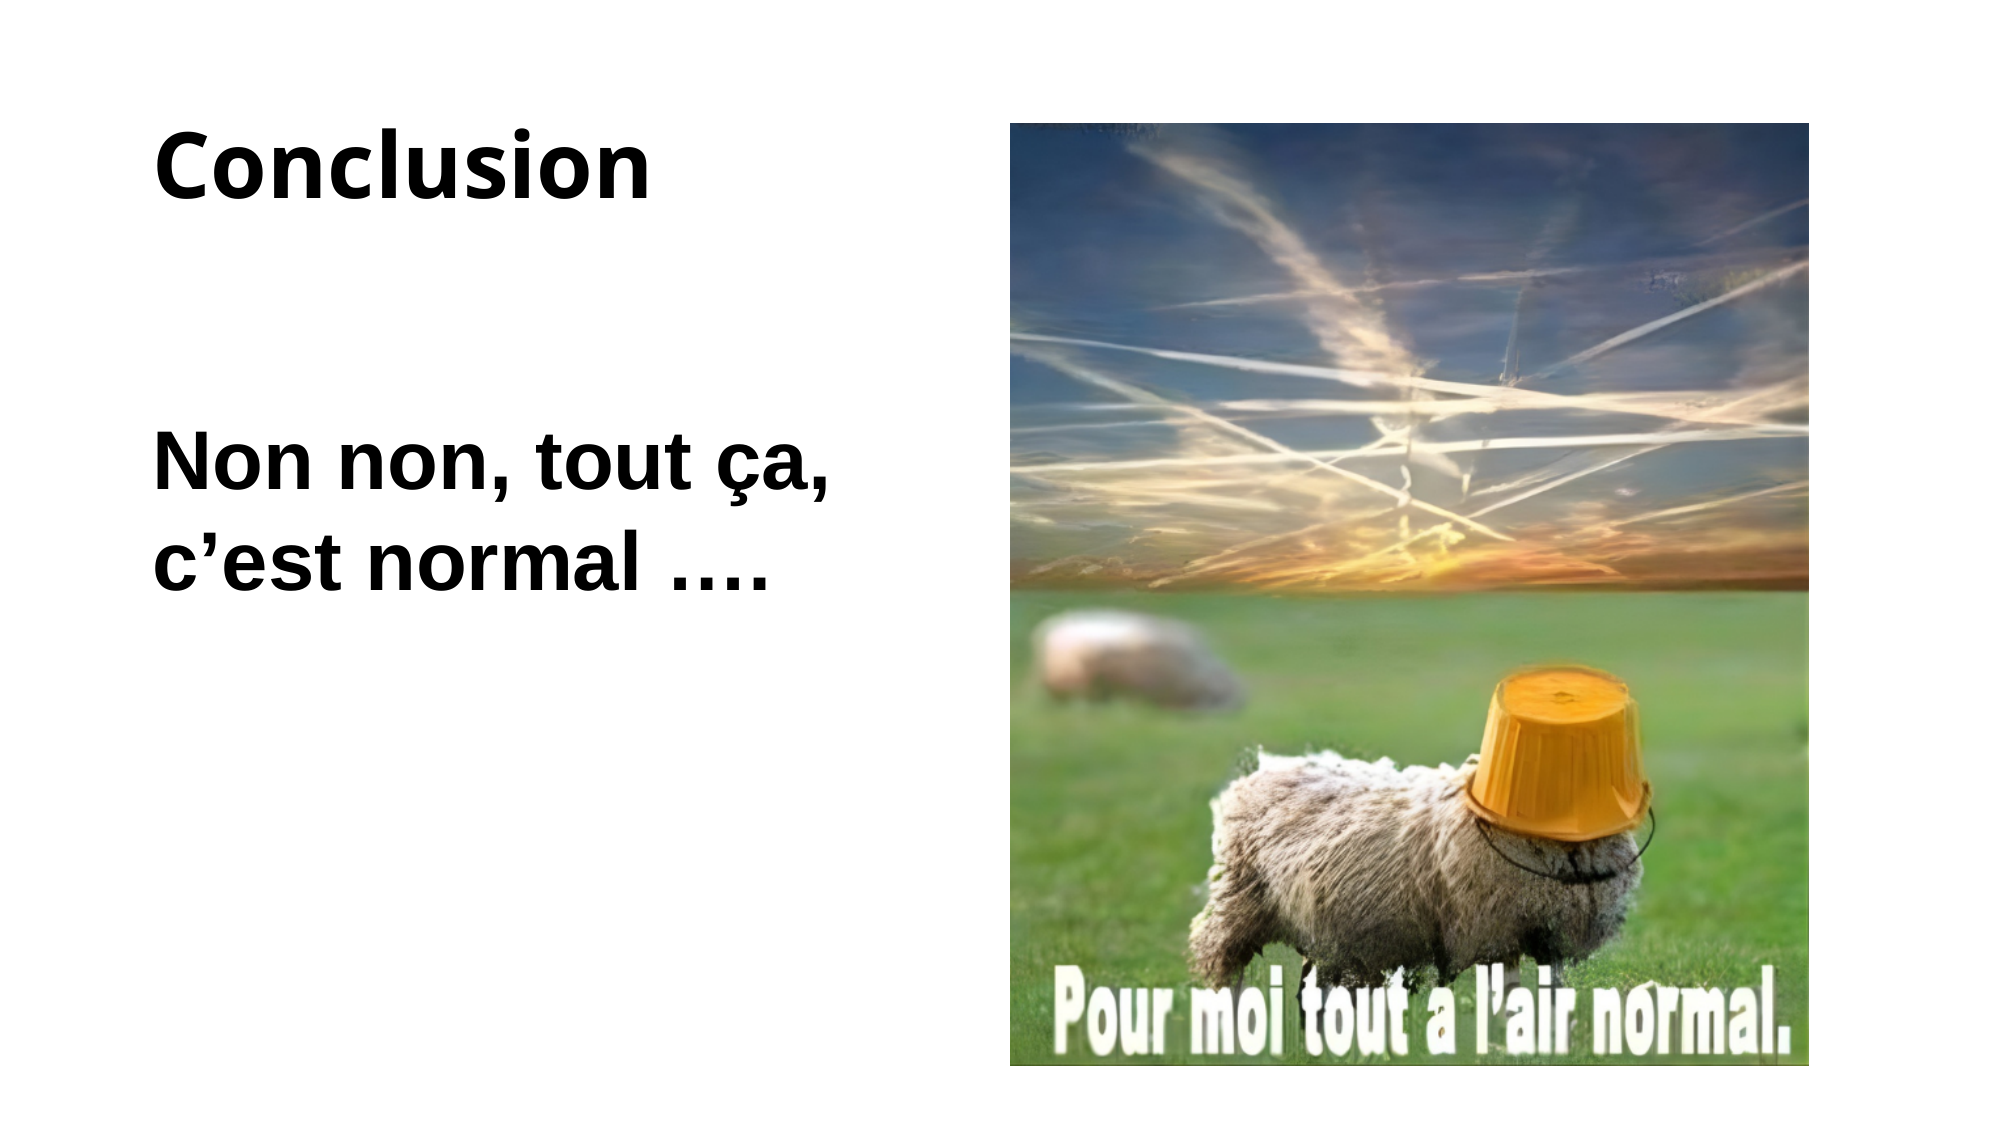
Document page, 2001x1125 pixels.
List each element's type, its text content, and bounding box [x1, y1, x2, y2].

text_box Non non, tout ça, c’est normal …. [137, 399, 954, 617]
title Conclusion [137, 59, 1863, 278]
picture [1010, 123, 1809, 1066]
